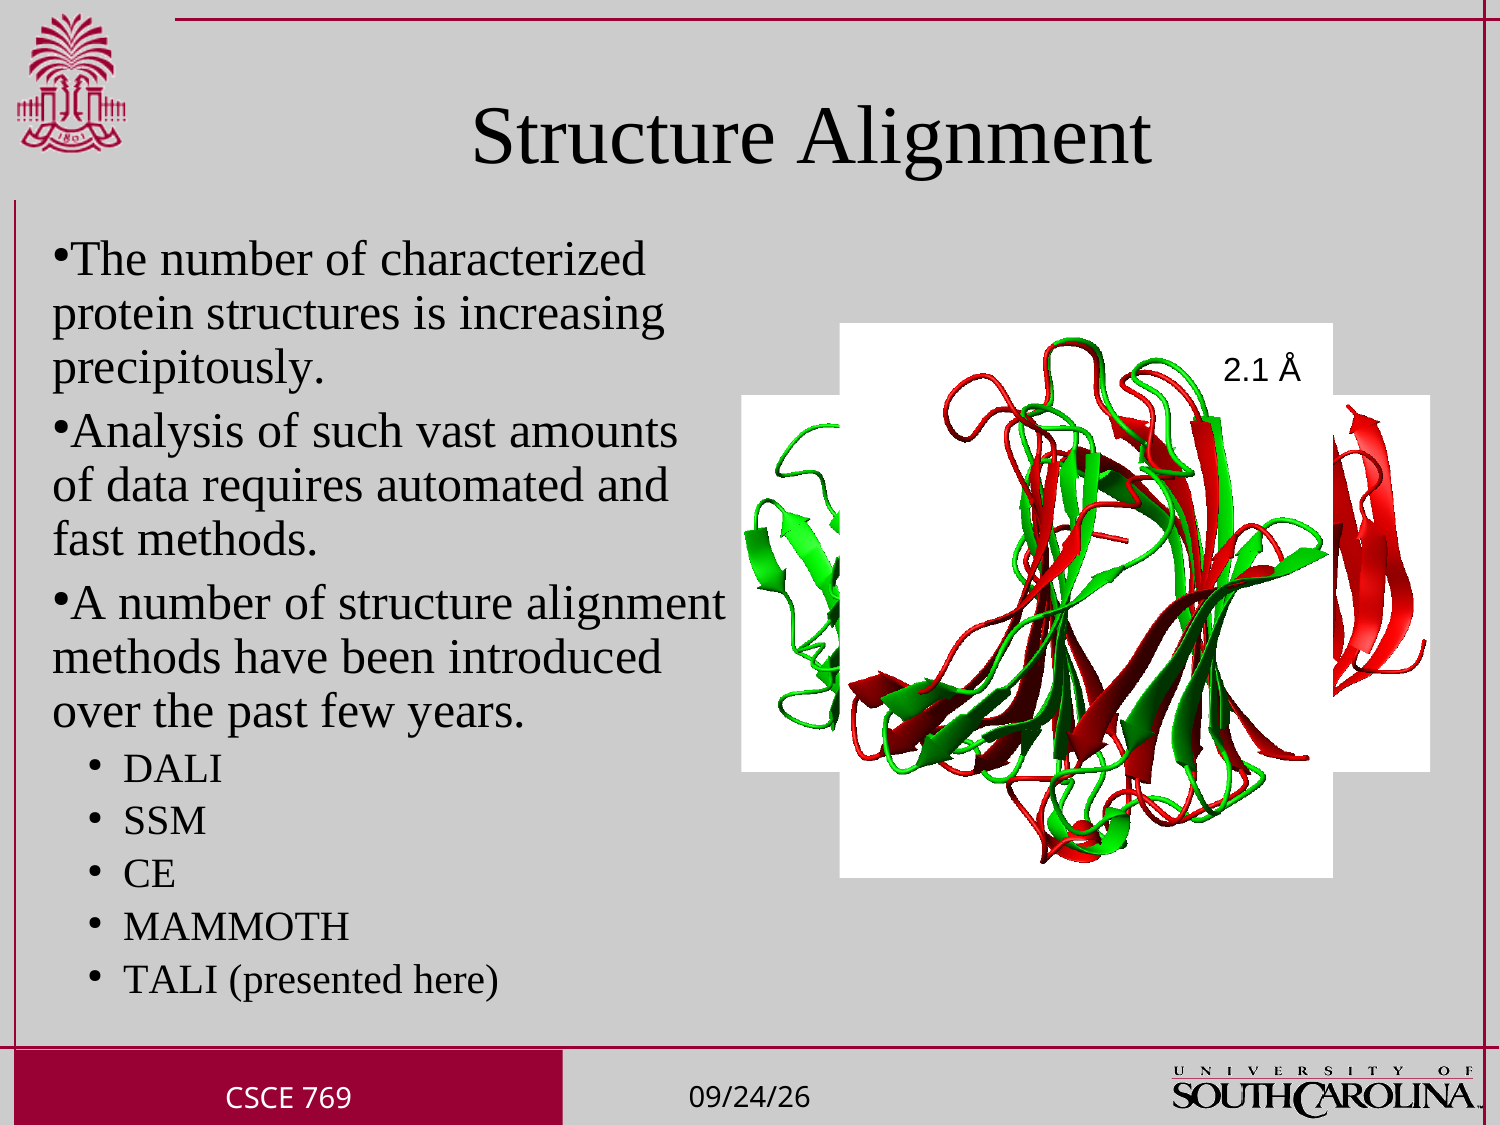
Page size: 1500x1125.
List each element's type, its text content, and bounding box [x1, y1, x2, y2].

title Structure Alignment [174, 9, 1450, 188]
text_box 2.1 Å [1152, 340, 1373, 397]
picture [12, 12, 131, 155]
picture [741, 323, 1431, 878]
picture [1162, 1049, 1483, 1125]
text_box The number of characterized protein structures is increasing precipitously. Analysis of such vast amounts of data requires automated and fast methods. A number of structure alignment methods have been introduced over the past few years. DALI SSM CE MAMMOTH TALI (presented here) [37, 224, 744, 1013]
